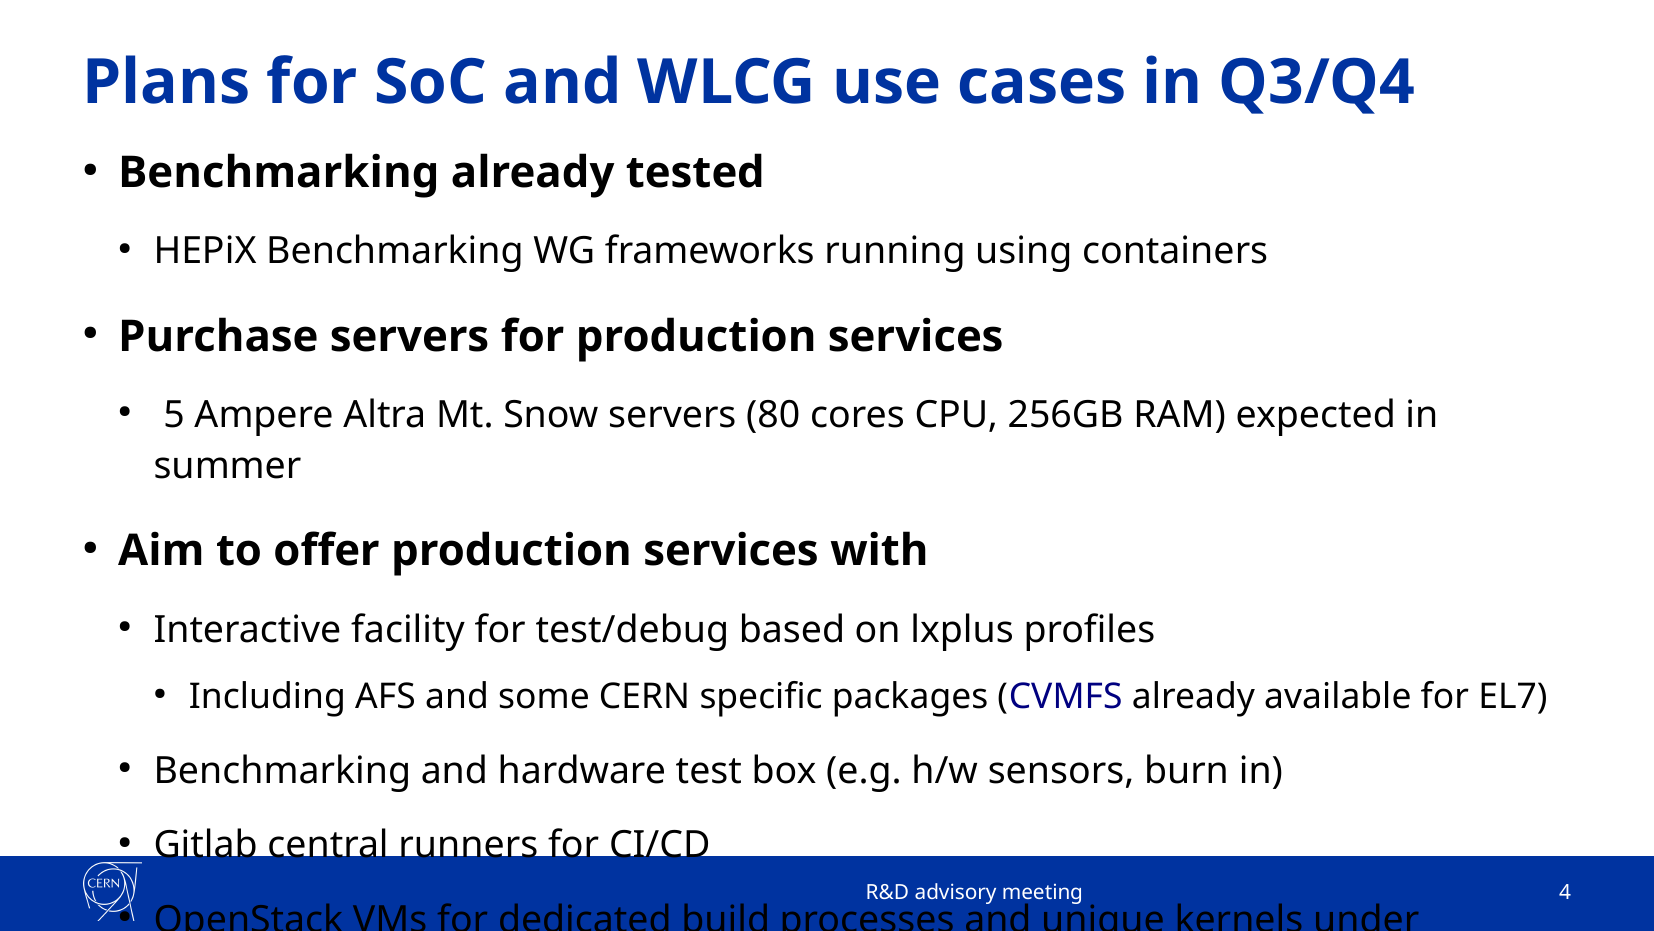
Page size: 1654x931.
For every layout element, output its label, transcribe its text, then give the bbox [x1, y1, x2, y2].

title Plans for SoC and WLCG use cases in Q3/Q4 [82, 37, 1571, 140]
picture [83, 862, 142, 921]
list Benchmarking already tested HEPiX Benchmarking WG frameworks running using containers Purchase servers for production services 5 Ampere Altra Mt. Snow servers (80 cores CPU, 256GB RAM) expected in summer Aim to offer production services with Interactive facility for test/debug based on lxplus profiles Including AFS and some CERN specific packages (CVMFS already available for EL7) Benchmarking and hardware test box (e.g. h/w sensors, burn in) Gitlab central runners for CI/CD OpenStack VMs for dedicated build processes and unique kernels under investigation [82, 140, 1571, 751]
